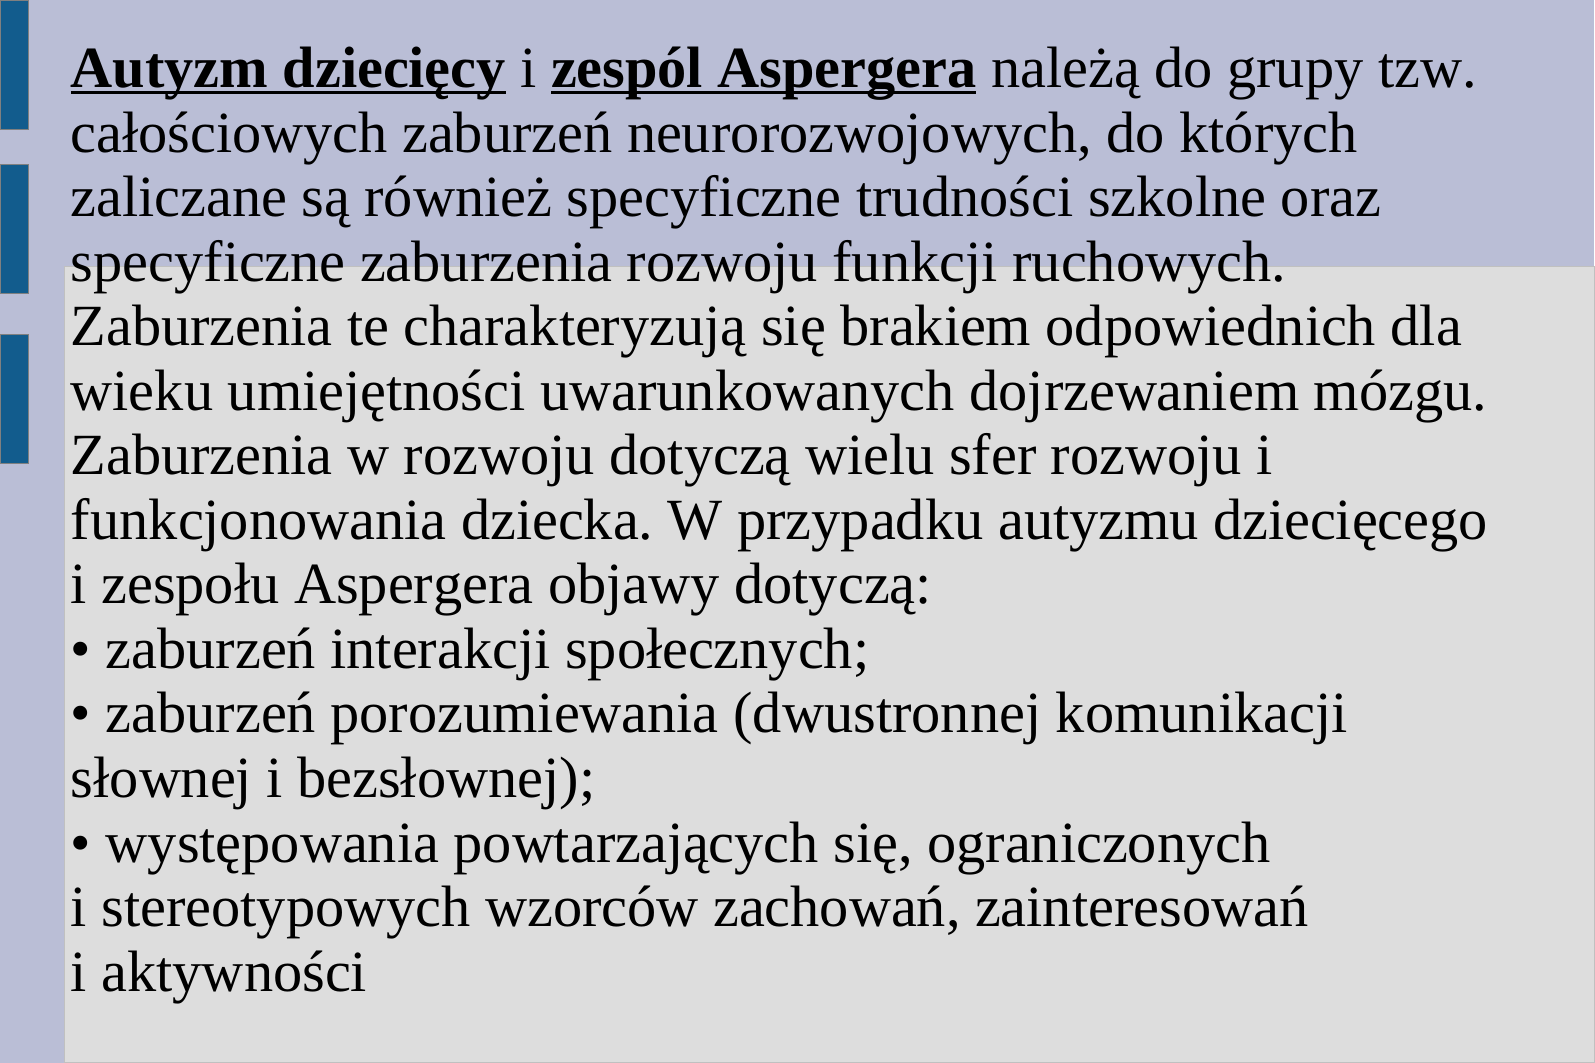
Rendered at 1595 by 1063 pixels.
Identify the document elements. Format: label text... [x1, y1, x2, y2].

list Autyzm dziecięcy i zespól Aspergera należą do grupy tzw. całościowych zaburzeń neurorozwojowych, do których zaliczane są również specyficzne trudności szkolne oraz specyficzne zaburzenia rozwoju funkcji ruchowych. Zaburzenia te charakteryzują się brakiem odpowiednich dla wieku umiejętności uwarunkowanych dojrzewaniem mózgu. Zaburzenia w rozwoju dotyczą wielu sfer rozwoju i funkcjonowania dziecka. W przypadku autyzmu dziecięcego i zespołu Aspergera objawy dotyczą: • zaburzeń interakcji społecznych; • zaburzeń porozumiewania (dwustronnej komunikacji słownej i bezsłownej); • występowania powtarzających się, ograniczonych i stereotypowych wzorców zachowań, zainteresowań i aktywności [70, 35, 1539, 1019]
